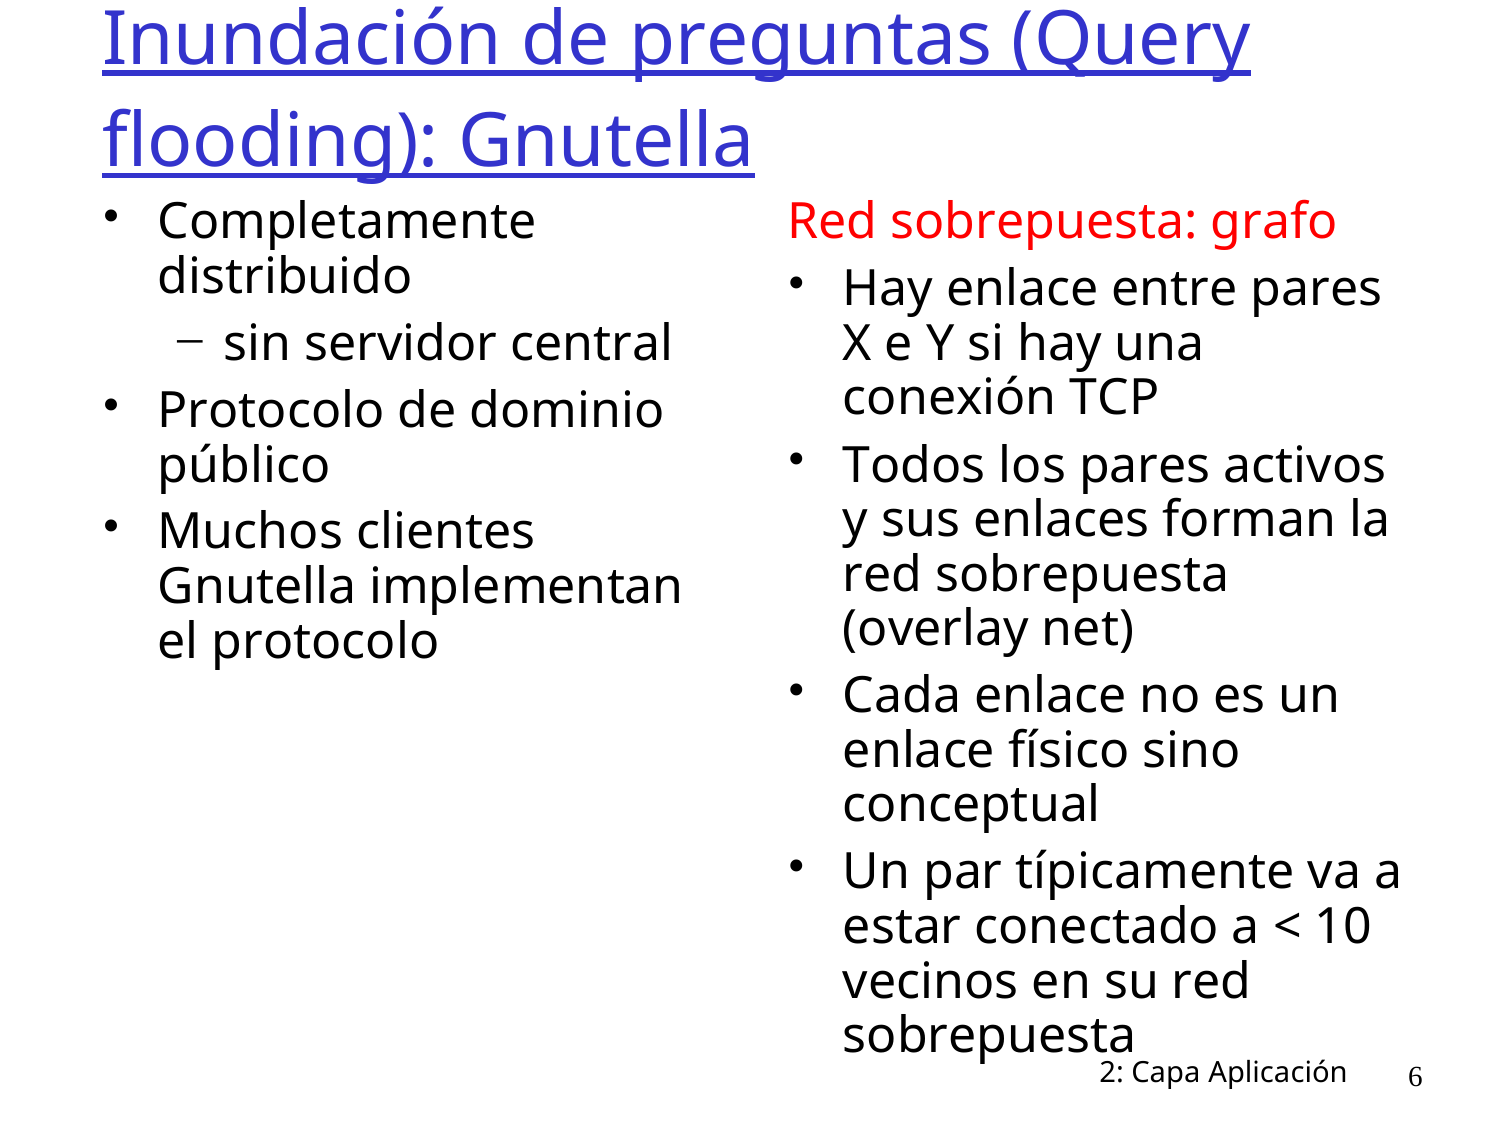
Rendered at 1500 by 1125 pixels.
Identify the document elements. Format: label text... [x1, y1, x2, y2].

list Red sobrepuesta: grafo Hay enlace entre pares X e Y si hay una conexión TCP Todos los pares activos y sus enlaces forman la red sobrepuesta (overlay net)‏ Cada enlace no es un enlace físico sino conceptual Un par típicamente va a estar conectado a < 10 vecinos en su red sobrepuesta [772, 187, 1426, 1066]
list Completamente distribuido sin servidor central Protocolo de dominio público Muchos clientes Gnutella implementan el protocolo [87, 187, 741, 1066]
title Inundación de preguntas (Query flooding): Gnutella [87, 0, 1426, 182]
